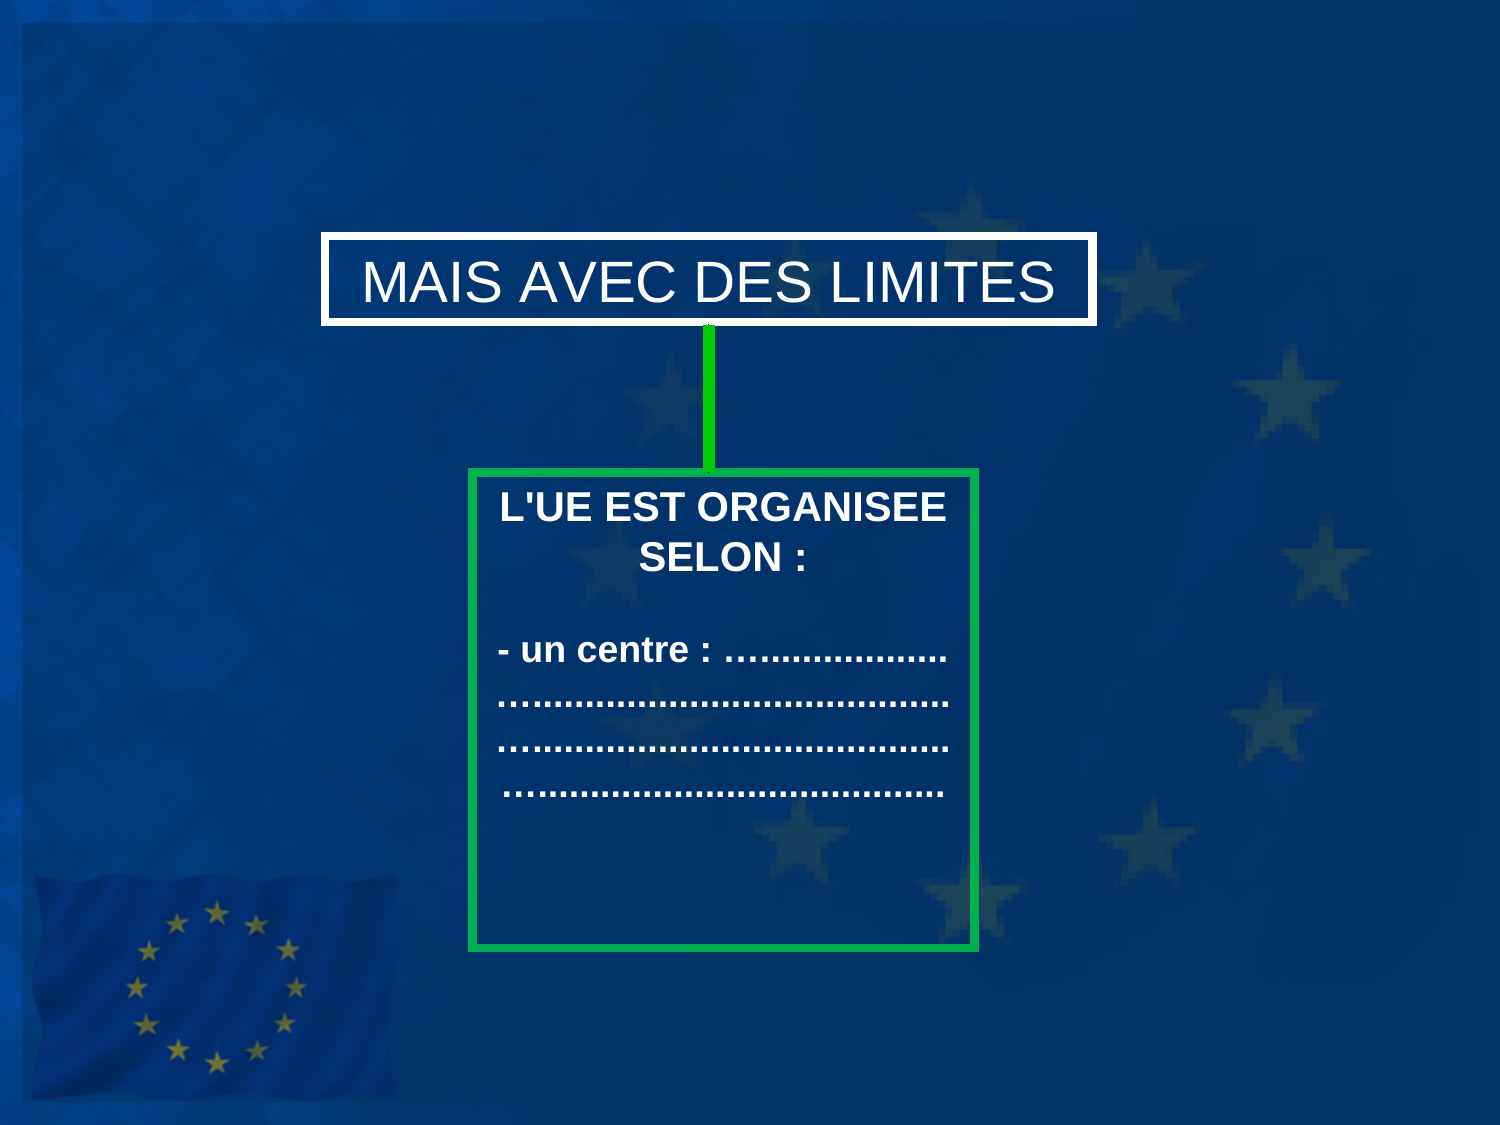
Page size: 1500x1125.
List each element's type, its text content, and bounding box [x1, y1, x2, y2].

text_box MAIS AVEC DES LIMITES [324, 236, 1093, 322]
text_box L'UE EST ORGANISEE SELON : - un centre : ….................. …........................................ …........................................ …....................................... [472, 472, 975, 948]
picture [0, 0, 1500, 1125]
